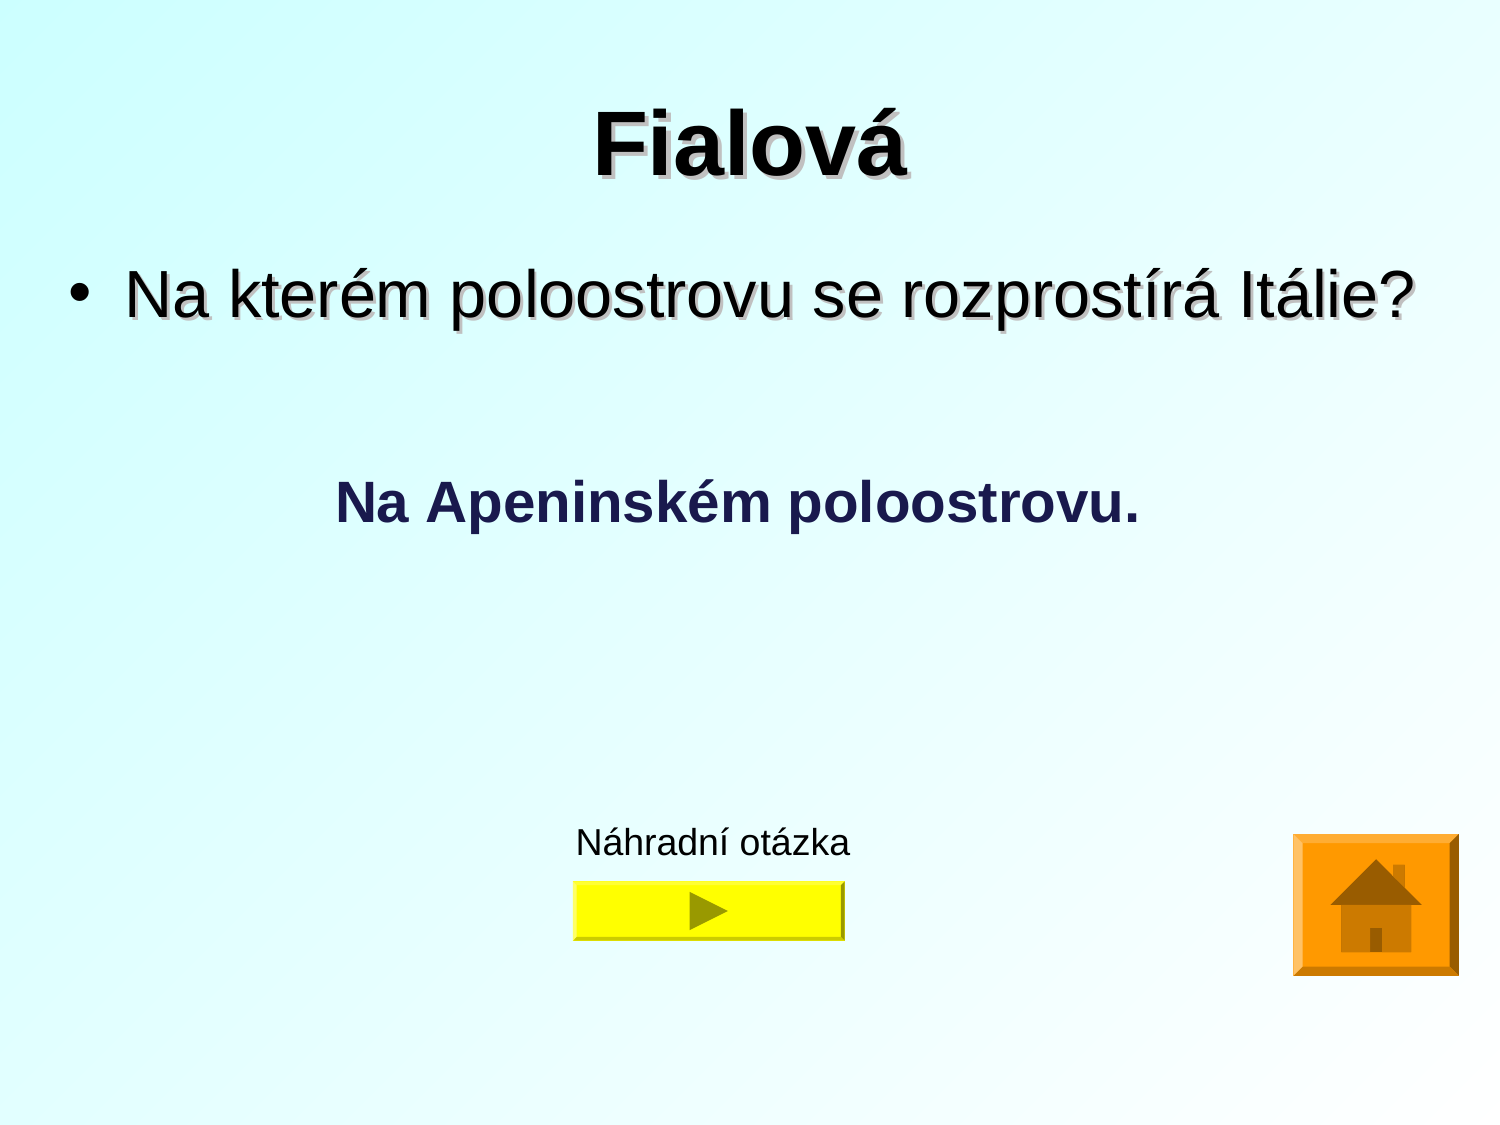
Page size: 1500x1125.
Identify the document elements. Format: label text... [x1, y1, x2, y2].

list Na kterém poloostrovu se rozprostírá Itálie? [53, 243, 1435, 351]
text_box Na Apeninském poloostrovu. [230, 456, 1247, 542]
text_box [1295, 834, 1459, 976]
text_box Náhradní otázka [560, 810, 880, 872]
title Fialová [75, 45, 1426, 233]
text_box [574, 881, 845, 941]
